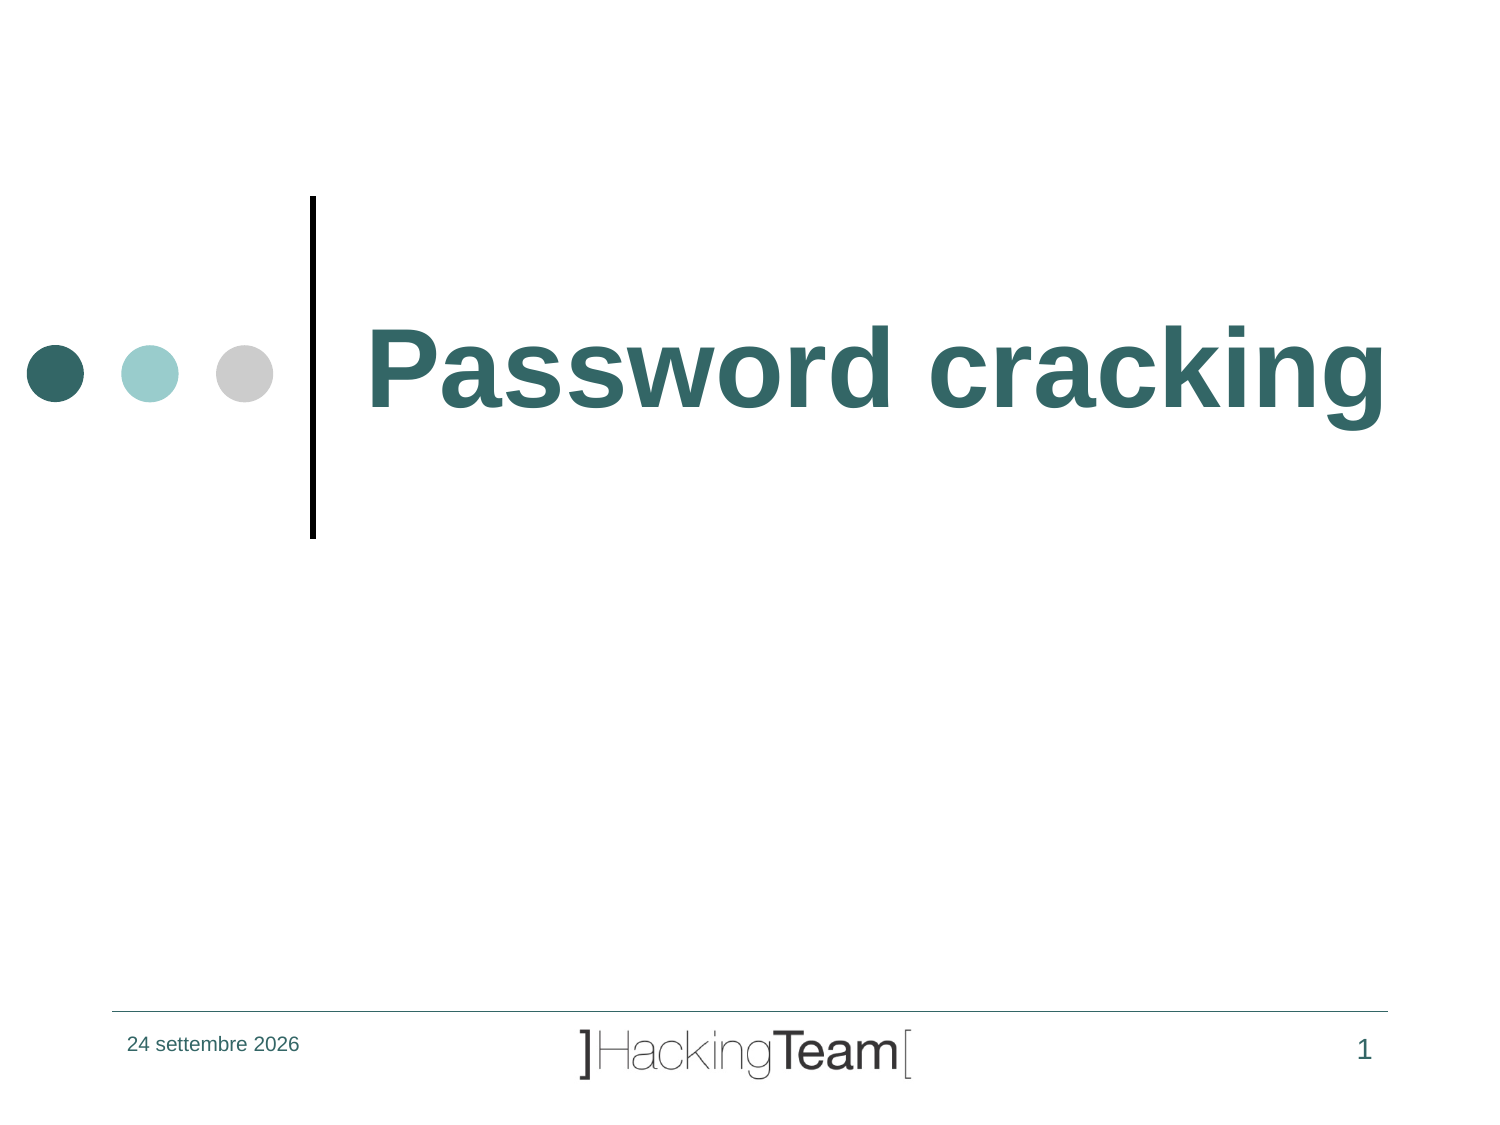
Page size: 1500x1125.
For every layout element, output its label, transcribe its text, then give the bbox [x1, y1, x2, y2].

text_box <number> [1187, 1023, 1388, 1099]
title Password cracking [349, 225, 1413, 513]
picture [574, 1023, 916, 1084]
text_box 2 febbraio 2011 [112, 1023, 363, 1099]
